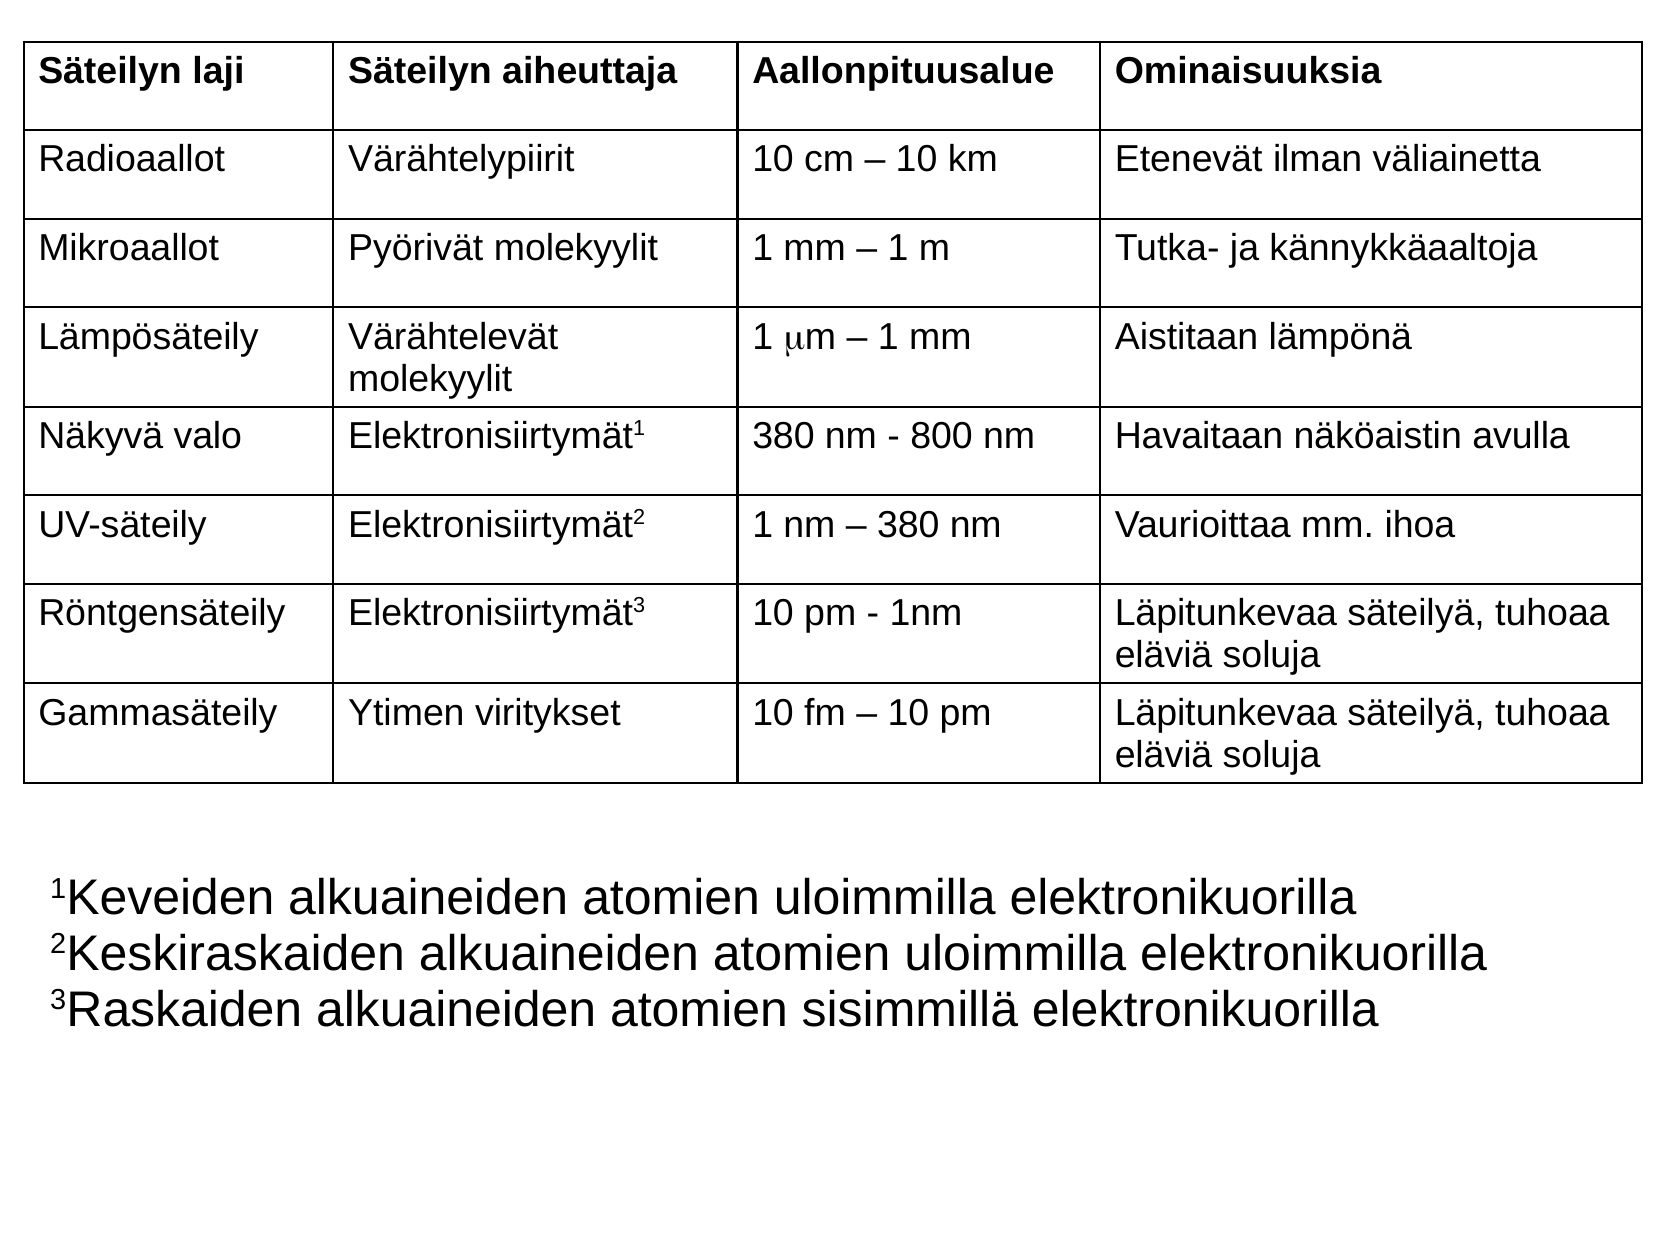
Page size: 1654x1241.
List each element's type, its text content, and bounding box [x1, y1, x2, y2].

table_cell Lämpösäteily [25, 308, 332, 406]
table_cell 1 nm – 380 nm [739, 496, 1099, 583]
table_cell 1 mm – 1 mm [739, 308, 1099, 406]
table_cell Mikroaallot [25, 220, 332, 306]
table_cell 10 cm – 10 km [739, 131, 1099, 218]
table_cell 10 fm – 10 pm [739, 684, 1099, 782]
table_cell Ytimen viritykset [334, 684, 736, 782]
text_box 1Keveiden alkuaineiden atomien uloimmilla elektronikuorilla 2Keskiraskaiden alkuaineiden atomien uloimmilla elektronikuorilla 3Raskaiden alkuaineiden atomien sisimmillä elektronikuorilla [35, 862, 1585, 1057]
table_cell Läpitunkevaa säteilyä, tuhoaa eläviä soluja [1101, 585, 1641, 682]
table_cell Radioaallot [25, 131, 332, 218]
table_cell UV-säteily [25, 496, 332, 583]
table_cell Gammasäteily [25, 684, 332, 782]
table_cell Elektronisiirtymät1 [334, 408, 736, 494]
table_cell Läpitunkevaa säteilyä, tuhoaa eläviä soluja [1101, 684, 1641, 782]
table_cell Havaitaan näköaistin avulla [1101, 408, 1641, 494]
table_cell Värähtelypiirit [334, 131, 736, 218]
table_header Aallonpituusalue [739, 43, 1099, 129]
table_cell Tutka- ja kännykkäaaltoja [1101, 220, 1641, 306]
table_cell Röntgensäteily [25, 585, 332, 682]
table_cell 1 mm – 1 m [739, 220, 1099, 306]
table_cell 380 nm - 800 nm [739, 408, 1099, 494]
table_header Säteilyn laji [25, 43, 332, 129]
table_cell Elektronisiirtymät3 [334, 585, 736, 682]
table_cell Näkyvä valo [25, 408, 332, 494]
table_cell Pyörivät molekyylit [334, 220, 736, 306]
table_cell Aistitaan lämpönä [1101, 308, 1641, 406]
table_header Säteilyn aiheuttaja [334, 43, 736, 129]
table_cell Värähtelevät molekyylit [334, 308, 736, 406]
table_cell Elektronisiirtymät2 [334, 496, 736, 583]
table_cell Vaurioittaa mm. ihoa [1101, 496, 1641, 583]
table_cell Etenevät ilman väliainetta [1101, 131, 1641, 218]
table_header Ominaisuuksia [1101, 43, 1641, 129]
table_cell 10 pm - 1nm [739, 585, 1099, 682]
